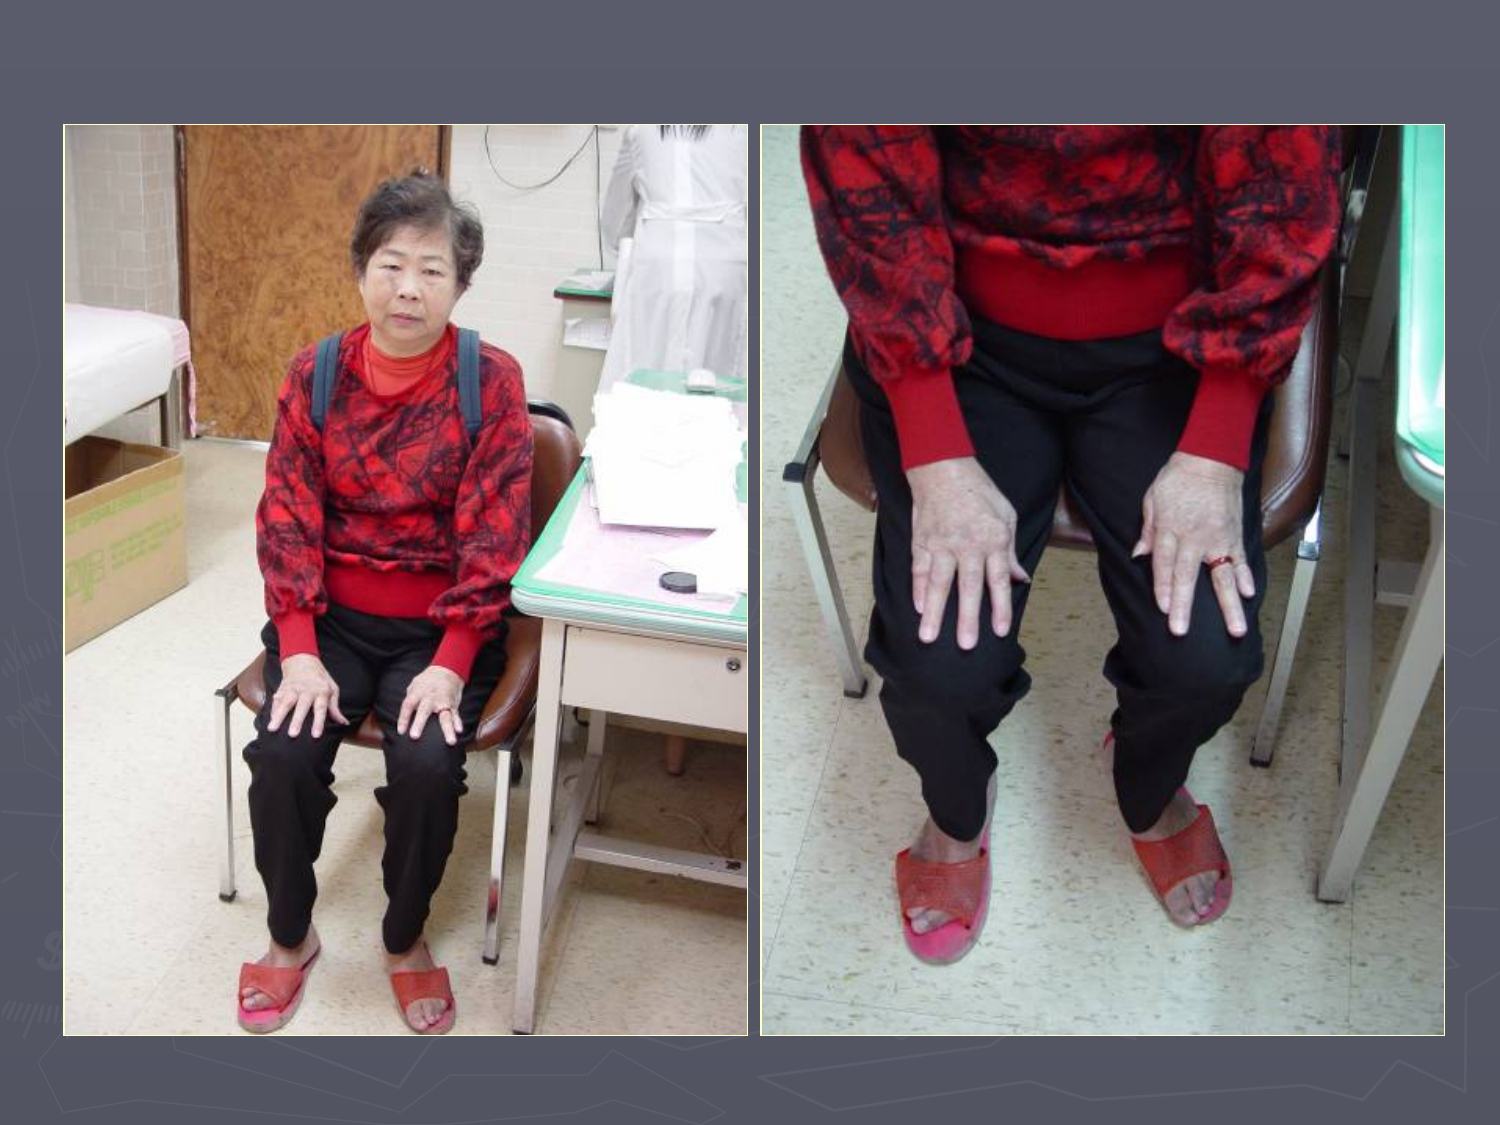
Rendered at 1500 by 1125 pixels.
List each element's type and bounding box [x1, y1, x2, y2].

picture [761, 125, 1444, 1035]
picture [64, 125, 747, 1035]
